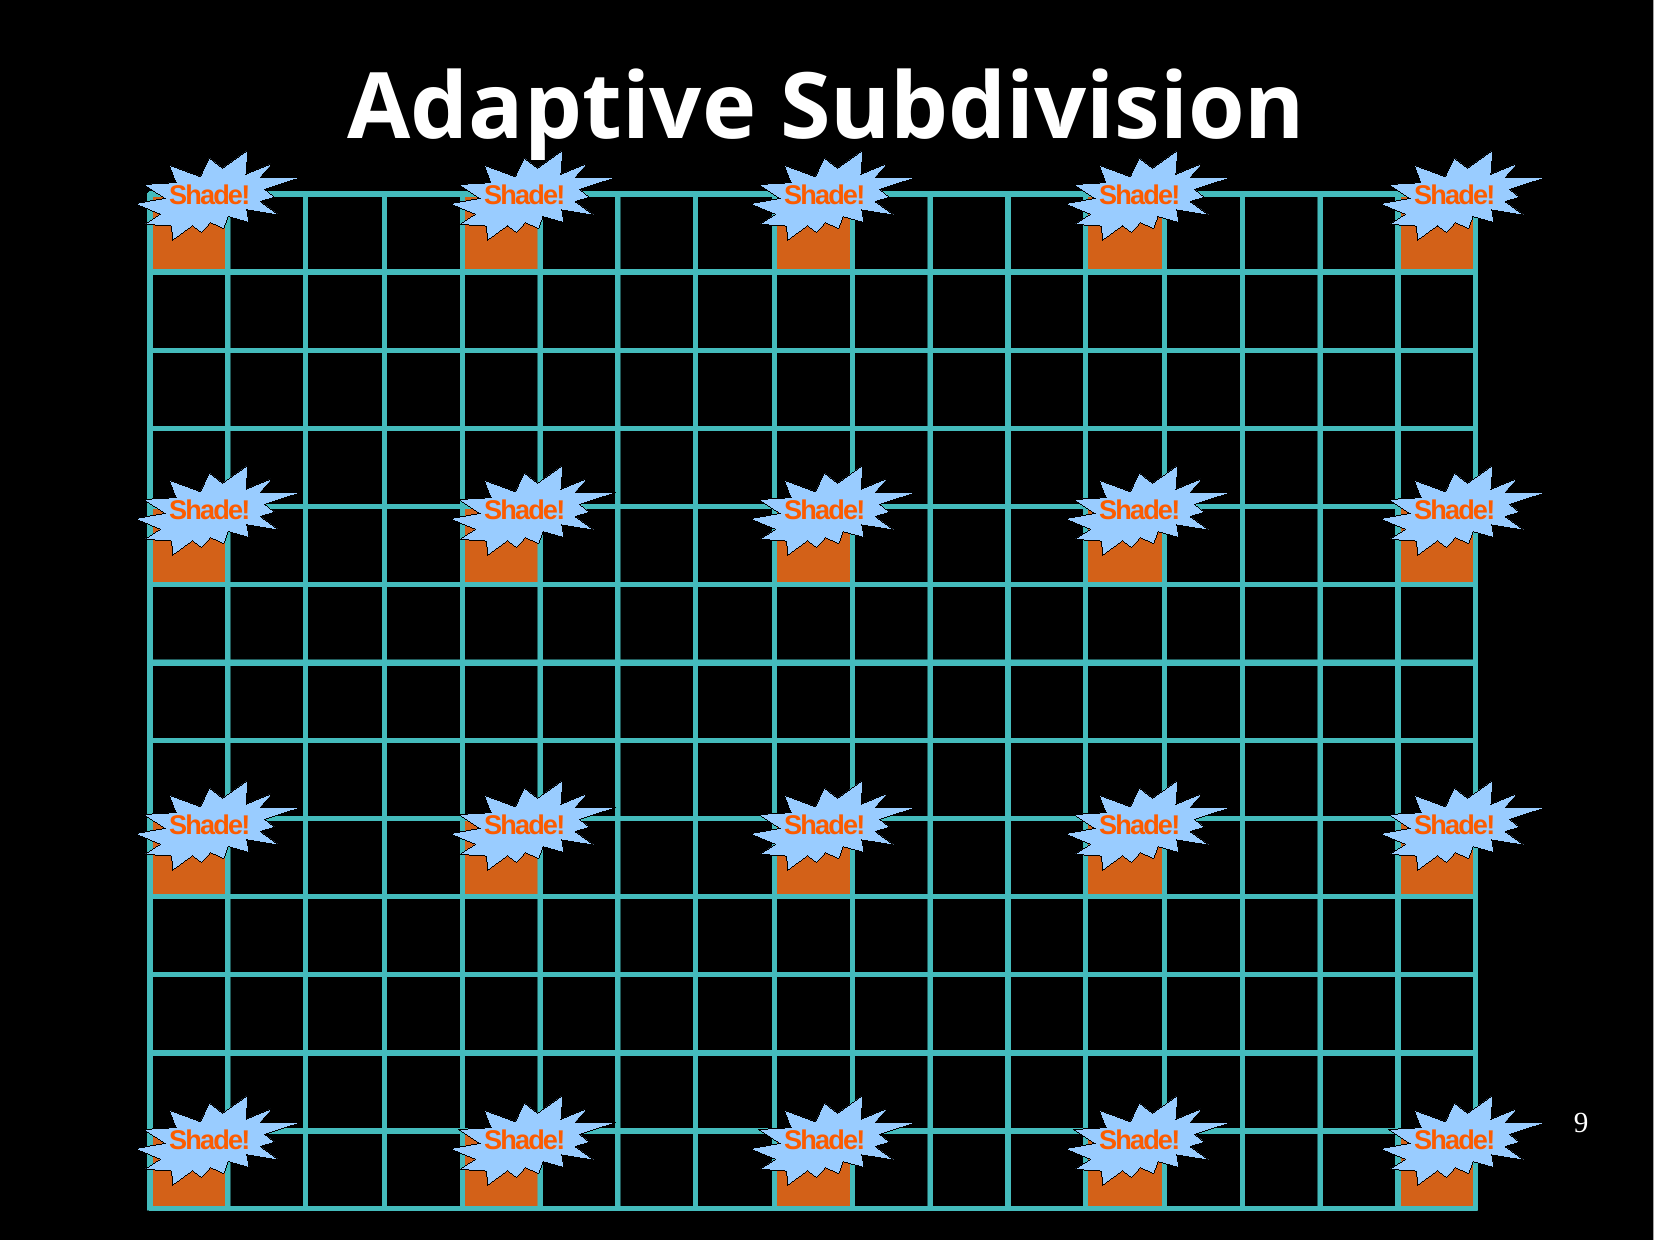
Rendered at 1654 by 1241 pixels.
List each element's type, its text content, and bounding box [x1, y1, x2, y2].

picture [147, 209, 158, 222]
picture [147, 1154, 159, 1167]
text_box Shade! [135, 780, 301, 871]
text_box Shade! [1380, 780, 1546, 871]
text_box Shade! [750, 780, 916, 871]
text_box Shade! [135, 465, 301, 556]
picture [147, 839, 159, 852]
text_box Shade! [1065, 1095, 1231, 1186]
text_box Shade! [1380, 465, 1546, 556]
text_box Shade! [450, 1095, 616, 1186]
picture [147, 191, 1478, 1211]
text_box Shade! [1380, 1095, 1546, 1186]
text_box Shade! [450, 780, 616, 871]
text_box Shade! [450, 465, 616, 556]
text_box Shade! [750, 465, 916, 556]
picture [147, 191, 163, 201]
picture [147, 524, 159, 537]
picture [147, 818, 163, 831]
text_box Shade! [135, 1095, 301, 1186]
text_box Shade! [449, 150, 616, 241]
text_box Shade! [750, 1095, 916, 1186]
picture [147, 1133, 163, 1146]
text_box Shade! [1064, 150, 1231, 241]
title Adaptive Subdivision [0, 0, 1654, 207]
text_box Shade! [750, 150, 916, 241]
text_box Shade! [1065, 780, 1231, 871]
text_box Shade! [1379, 150, 1546, 241]
picture [147, 503, 163, 516]
text_box Shade! [135, 150, 301, 241]
text_box Shade! [1065, 465, 1231, 556]
